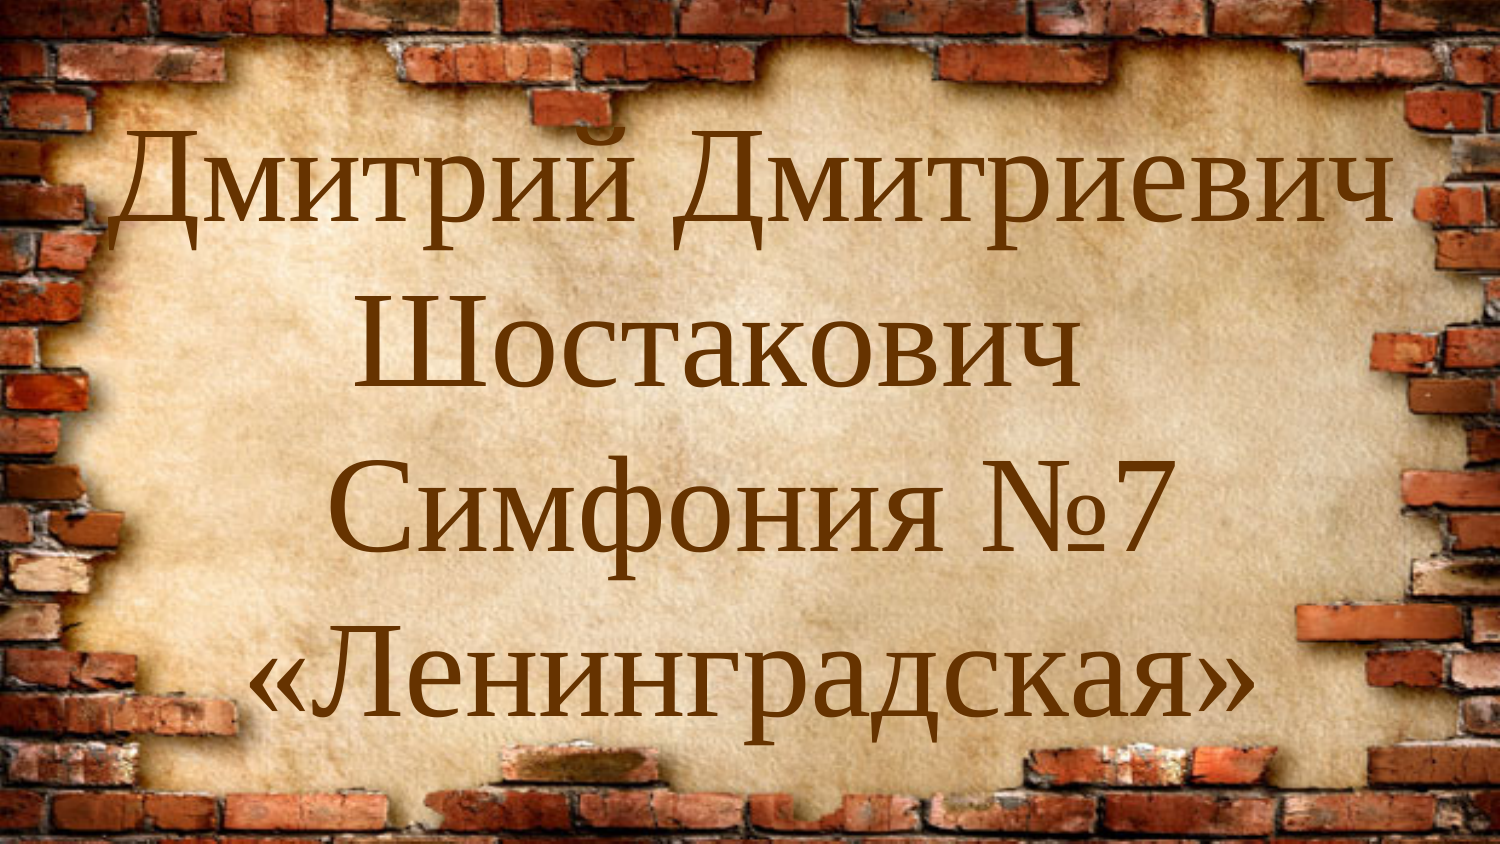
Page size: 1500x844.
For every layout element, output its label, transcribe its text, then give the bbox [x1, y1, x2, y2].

text_box Дмитрий Дмитриевич Шостакович Симфония №7 «Ленинградская» [29, 33, 1477, 794]
picture [0, 0, 1500, 844]
